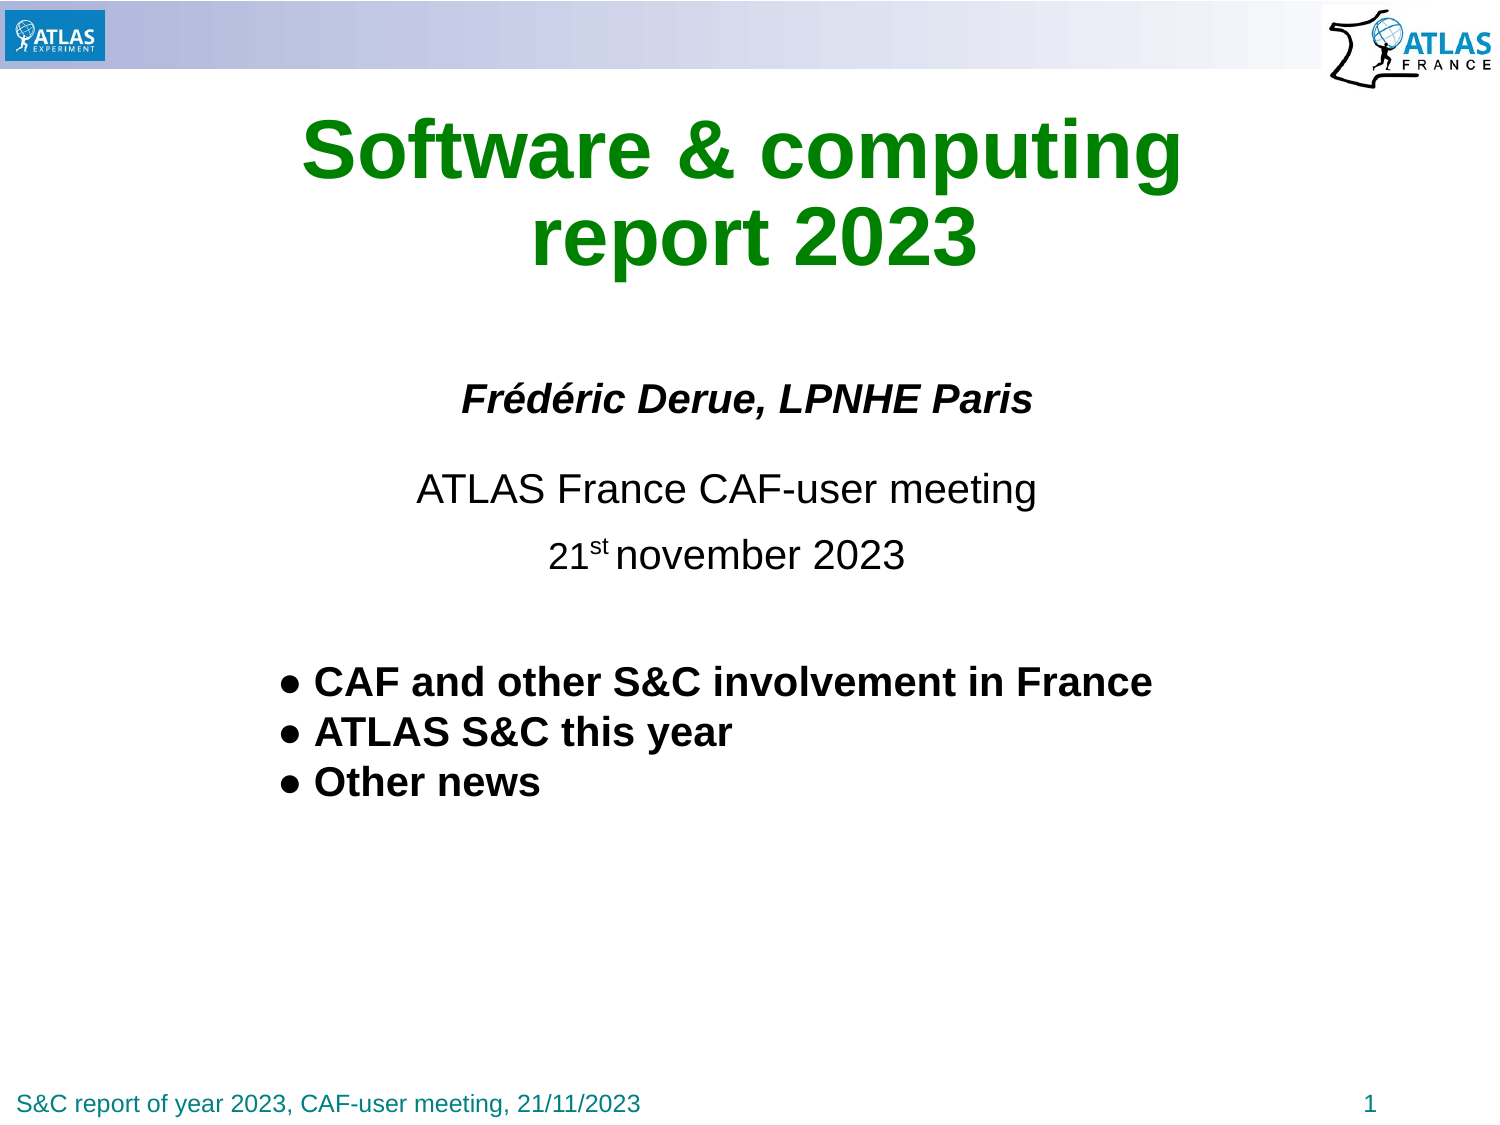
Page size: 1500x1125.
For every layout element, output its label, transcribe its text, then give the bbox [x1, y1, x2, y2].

text_box ATLAS France CAF-user meeting 21st november 2023 [381, 454, 1073, 562]
picture [34, 28, 96, 52]
picture [1322, 5, 1498, 93]
text_box Software & computing report 2023 [7, 94, 1500, 224]
text_box Frédéric Derue, LPNHE Paris [401, 368, 1094, 428]
text_box ● CAF and other S&C involvement in France ● ATLAS S&C this year ● Other news [262, 647, 1299, 1012]
picture [5, 10, 105, 61]
picture [77, 55, 93, 61]
picture [81, 47, 93, 55]
